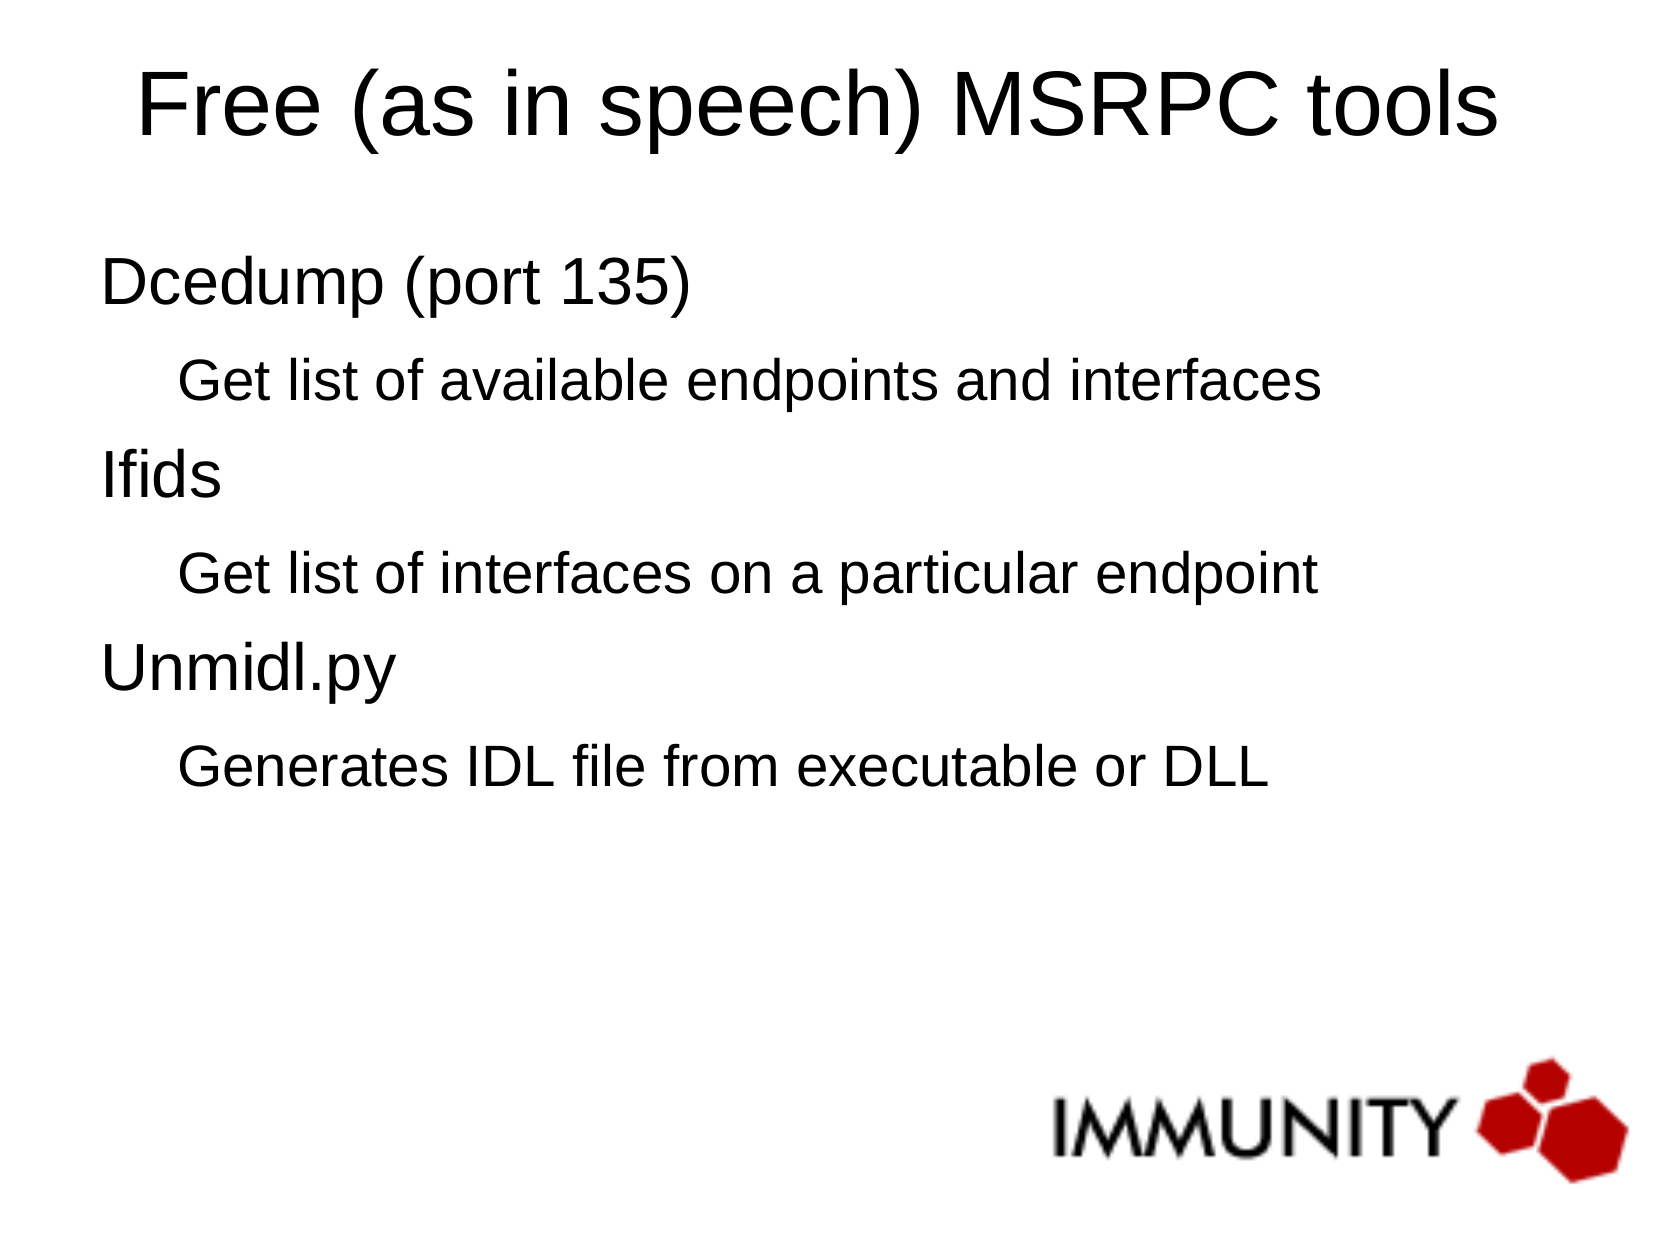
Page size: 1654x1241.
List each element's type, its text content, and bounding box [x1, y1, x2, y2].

picture [1006, 1017, 1654, 1241]
list Dcedump (port 135) Get list of available endpoints and interfaces Ifids Get list of interfaces on a particular endpoint Unmidl.py Generates IDL file from executable or DLL [82, 243, 1571, 1109]
title Free (as in speech) MSRPC tools [75, 0, 1564, 208]
